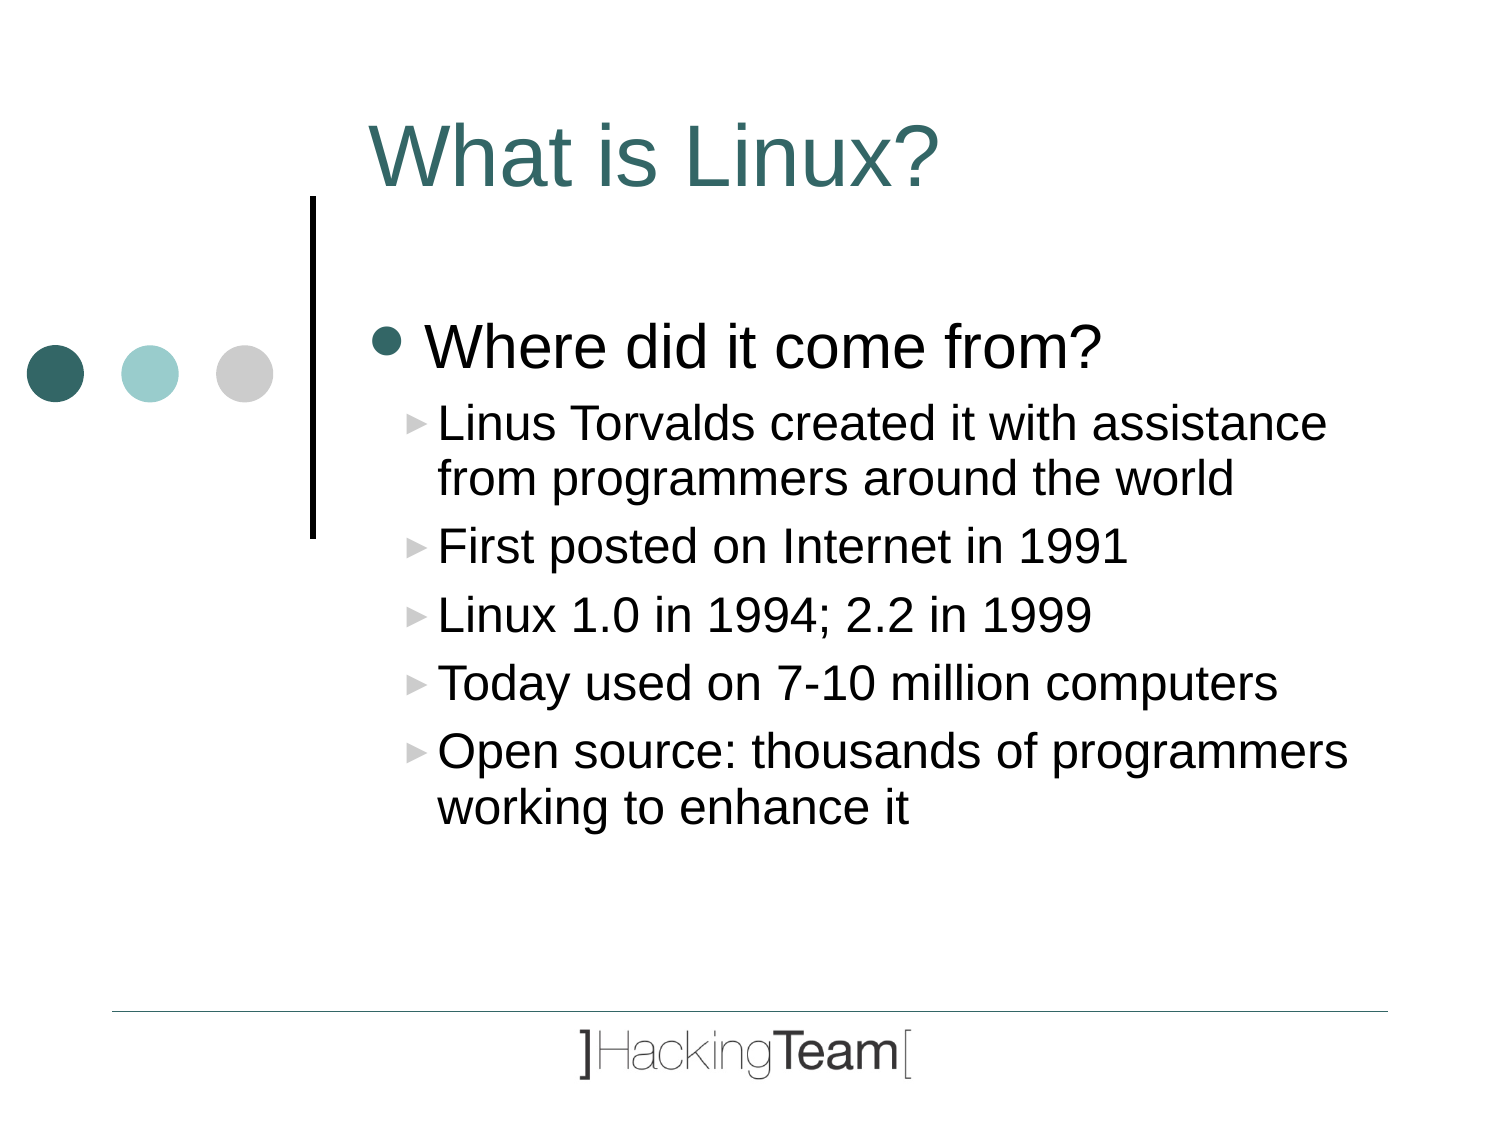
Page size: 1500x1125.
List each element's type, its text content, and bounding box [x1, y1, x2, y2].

picture [574, 1041, 916, 1084]
title What is Linux? [249, 38, 1401, 275]
list Where did it come from? Linus Torvalds created it with assistance from programmers around the world First posted on Internet in 1991 Linux 1.0 in 1994; 2.2 in 1999 Today used on 7-10 million computers Open source: thousands of programmers working to enhance it [249, 312, 1401, 1041]
